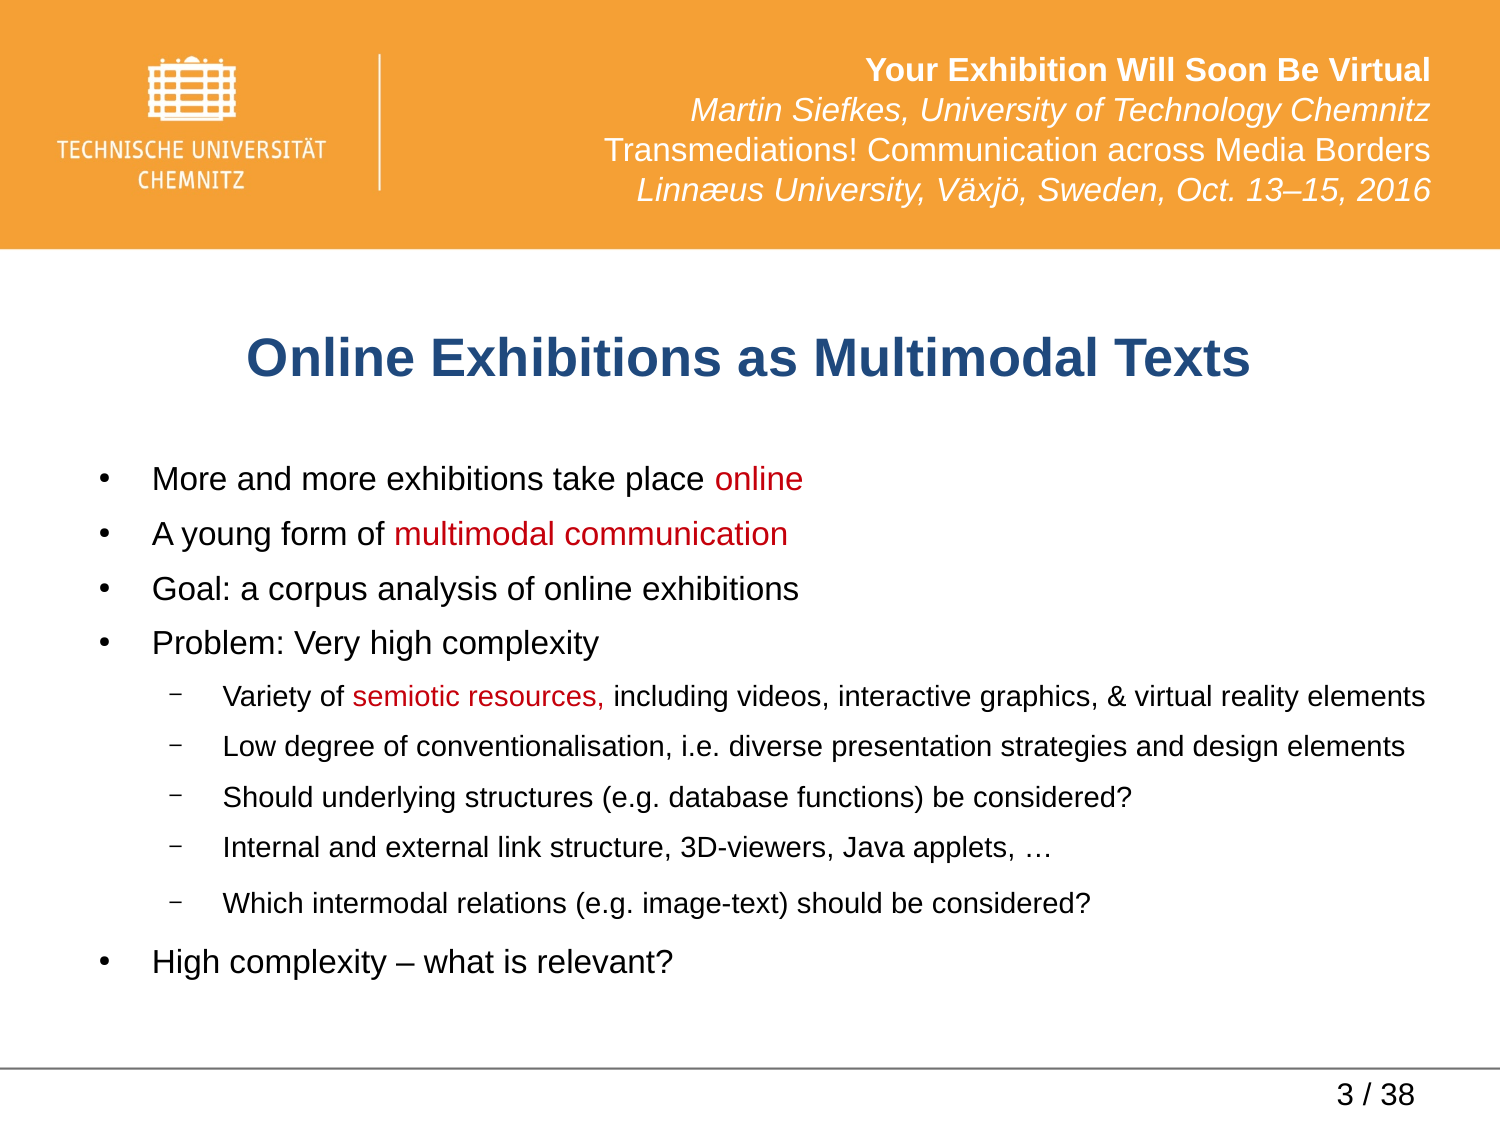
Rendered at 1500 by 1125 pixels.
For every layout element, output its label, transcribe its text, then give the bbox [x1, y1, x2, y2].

list [419, 45, 774, 197]
picture [0, 0, 1500, 1125]
text_box <Nummer> / 38 [1220, 1069, 1500, 1120]
text_box Online Exhibitions as Multimodal Texts [59, 314, 1441, 449]
list More and more exhibitions take place online A young form of multimodal communication Goal: a corpus analysis of online exhibitions Problem: Very high complexity Variety of semiotic resources, including videos, interactive graphics, & virtual reality elements Low degree of conventionalisation, i.e. diverse presentation strategies and design elements Should underlying structures (e.g. database functions) be considered? Internal and external link structure, 3D-viewers, Java applets, … Which intermodal relations (e.g. image-text) should be considered? High complexity – what is relevant? [81, 460, 1460, 1007]
